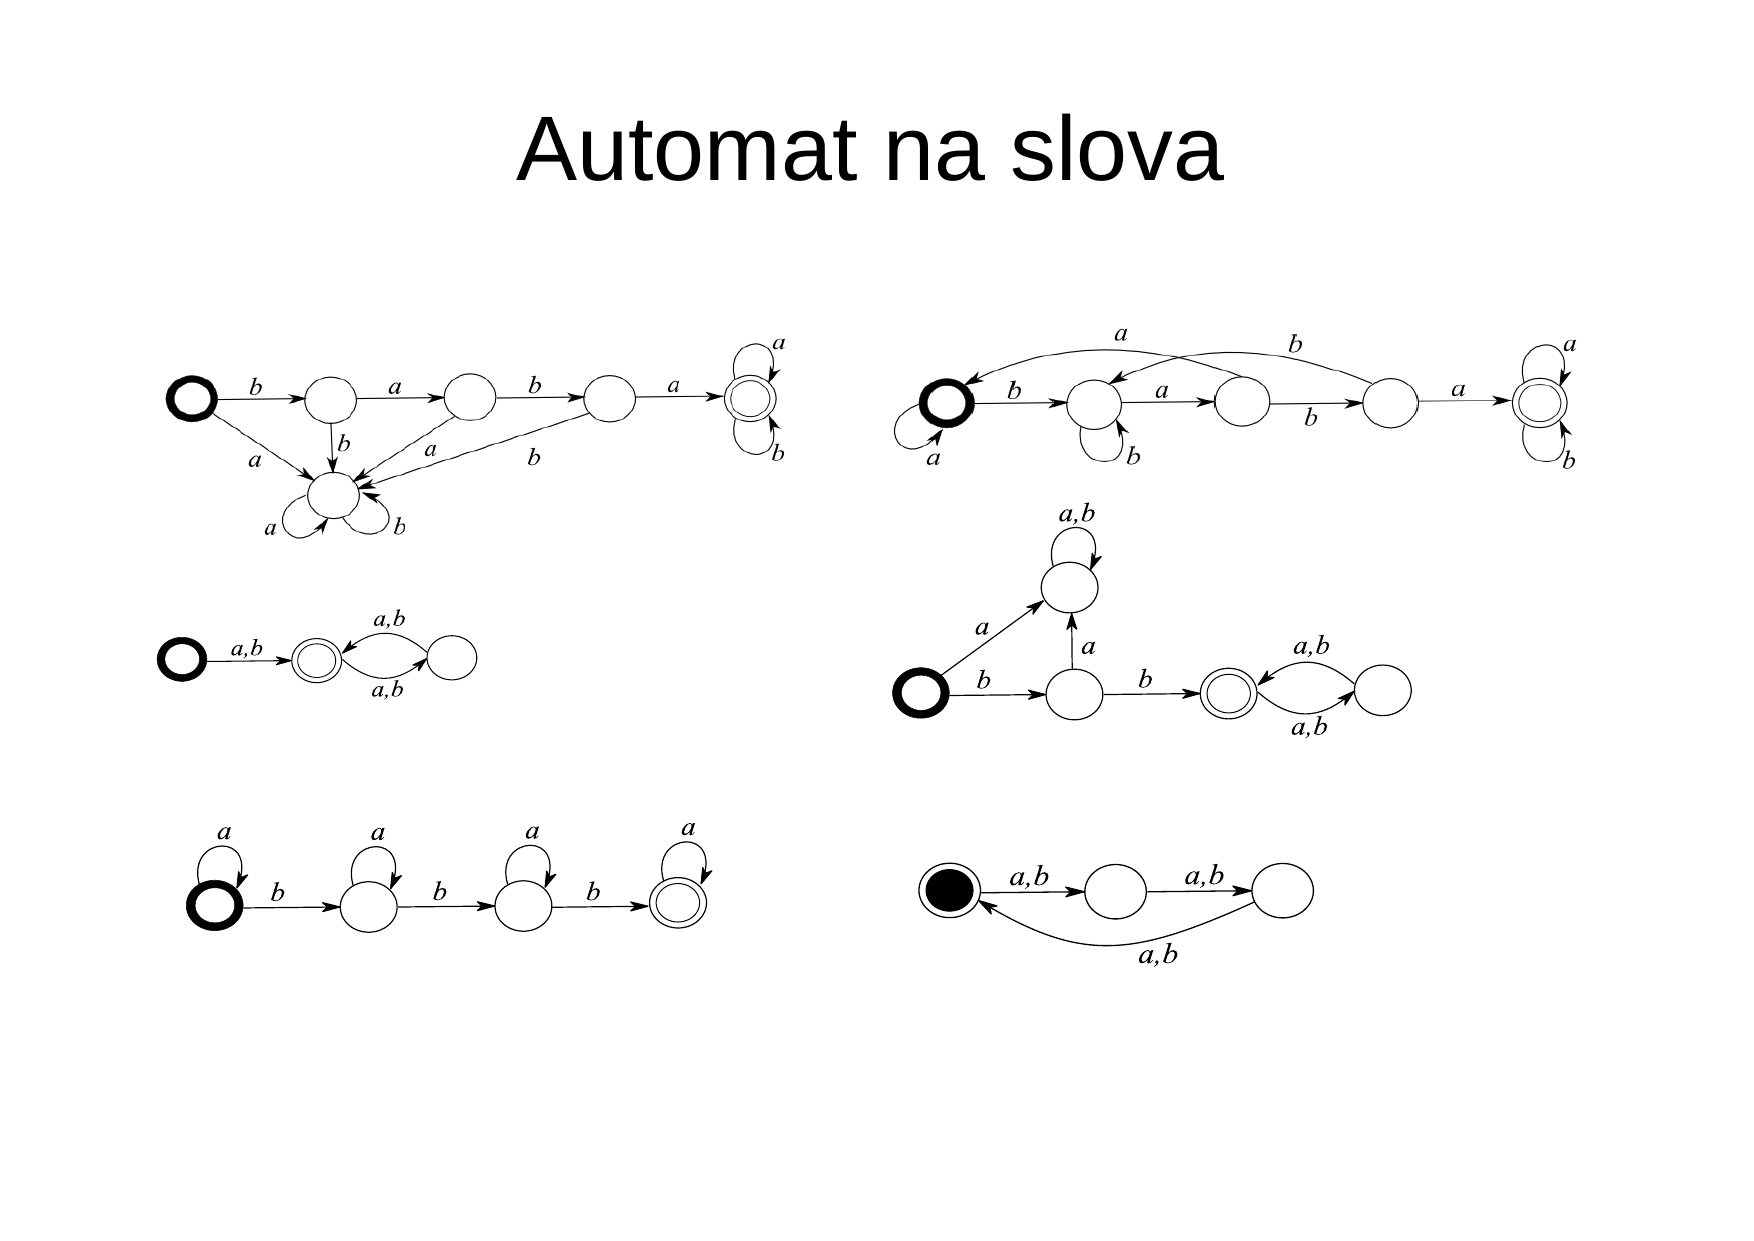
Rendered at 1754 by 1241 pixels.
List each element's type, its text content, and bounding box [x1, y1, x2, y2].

picture [892, 502, 1413, 739]
title Automat na slova [135, 78, 1608, 220]
picture [186, 823, 713, 934]
picture [892, 326, 1579, 476]
picture [918, 862, 1316, 968]
picture [159, 332, 787, 555]
picture [156, 609, 479, 700]
